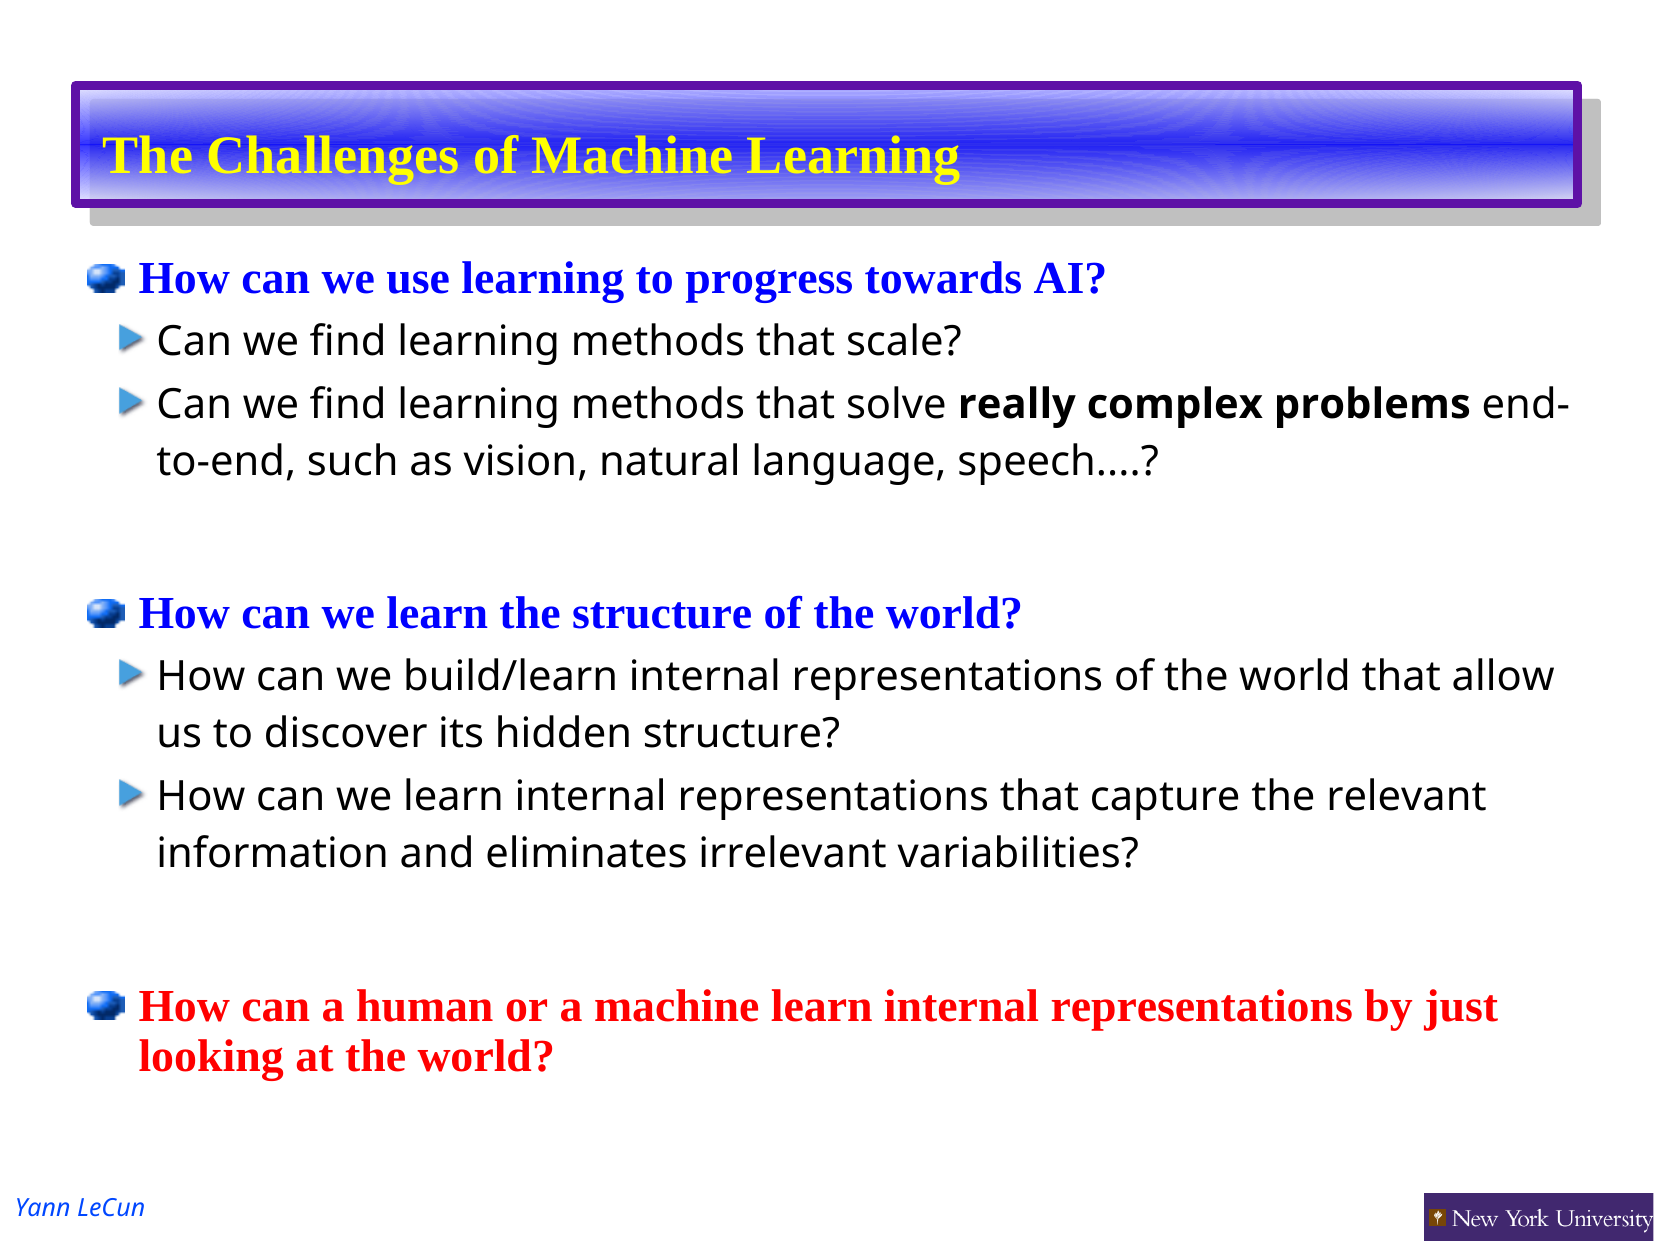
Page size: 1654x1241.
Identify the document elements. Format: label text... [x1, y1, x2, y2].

list How can we use learning to progress towards AI? Can we find learning methods that scale? Can we find learning methods that solve really complex problems end-to-end, such as vision, natural language, speech....? How can we learn the structure of the world? How can we build/learn internal representations of the world that allow us to discover its hidden structure? How can we learn internal representations that capture the relevant information and eliminates irrelevant variabilities? How can a human or a machine learn internal representations by just looking at the world? [87, 253, 1576, 1177]
title The Challenges of Machine Learning [75, 85, 1578, 204]
picture [1424, 1193, 1654, 1241]
